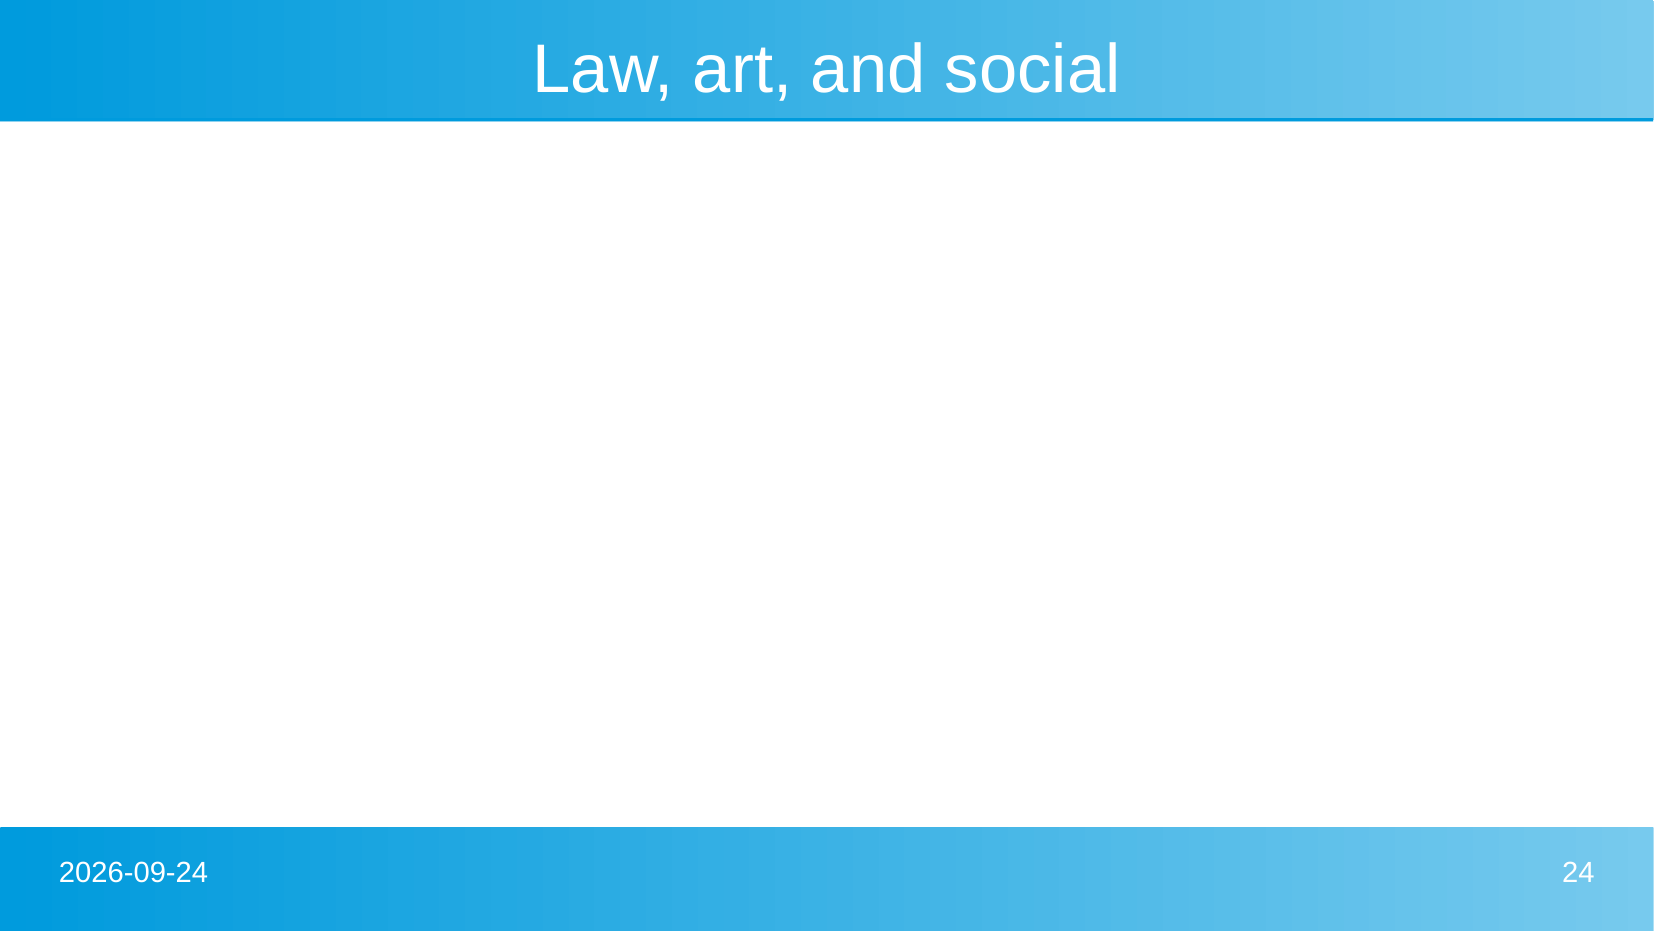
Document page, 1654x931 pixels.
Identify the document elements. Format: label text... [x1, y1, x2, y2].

title Law, art, and social [59, 29, 1595, 108]
